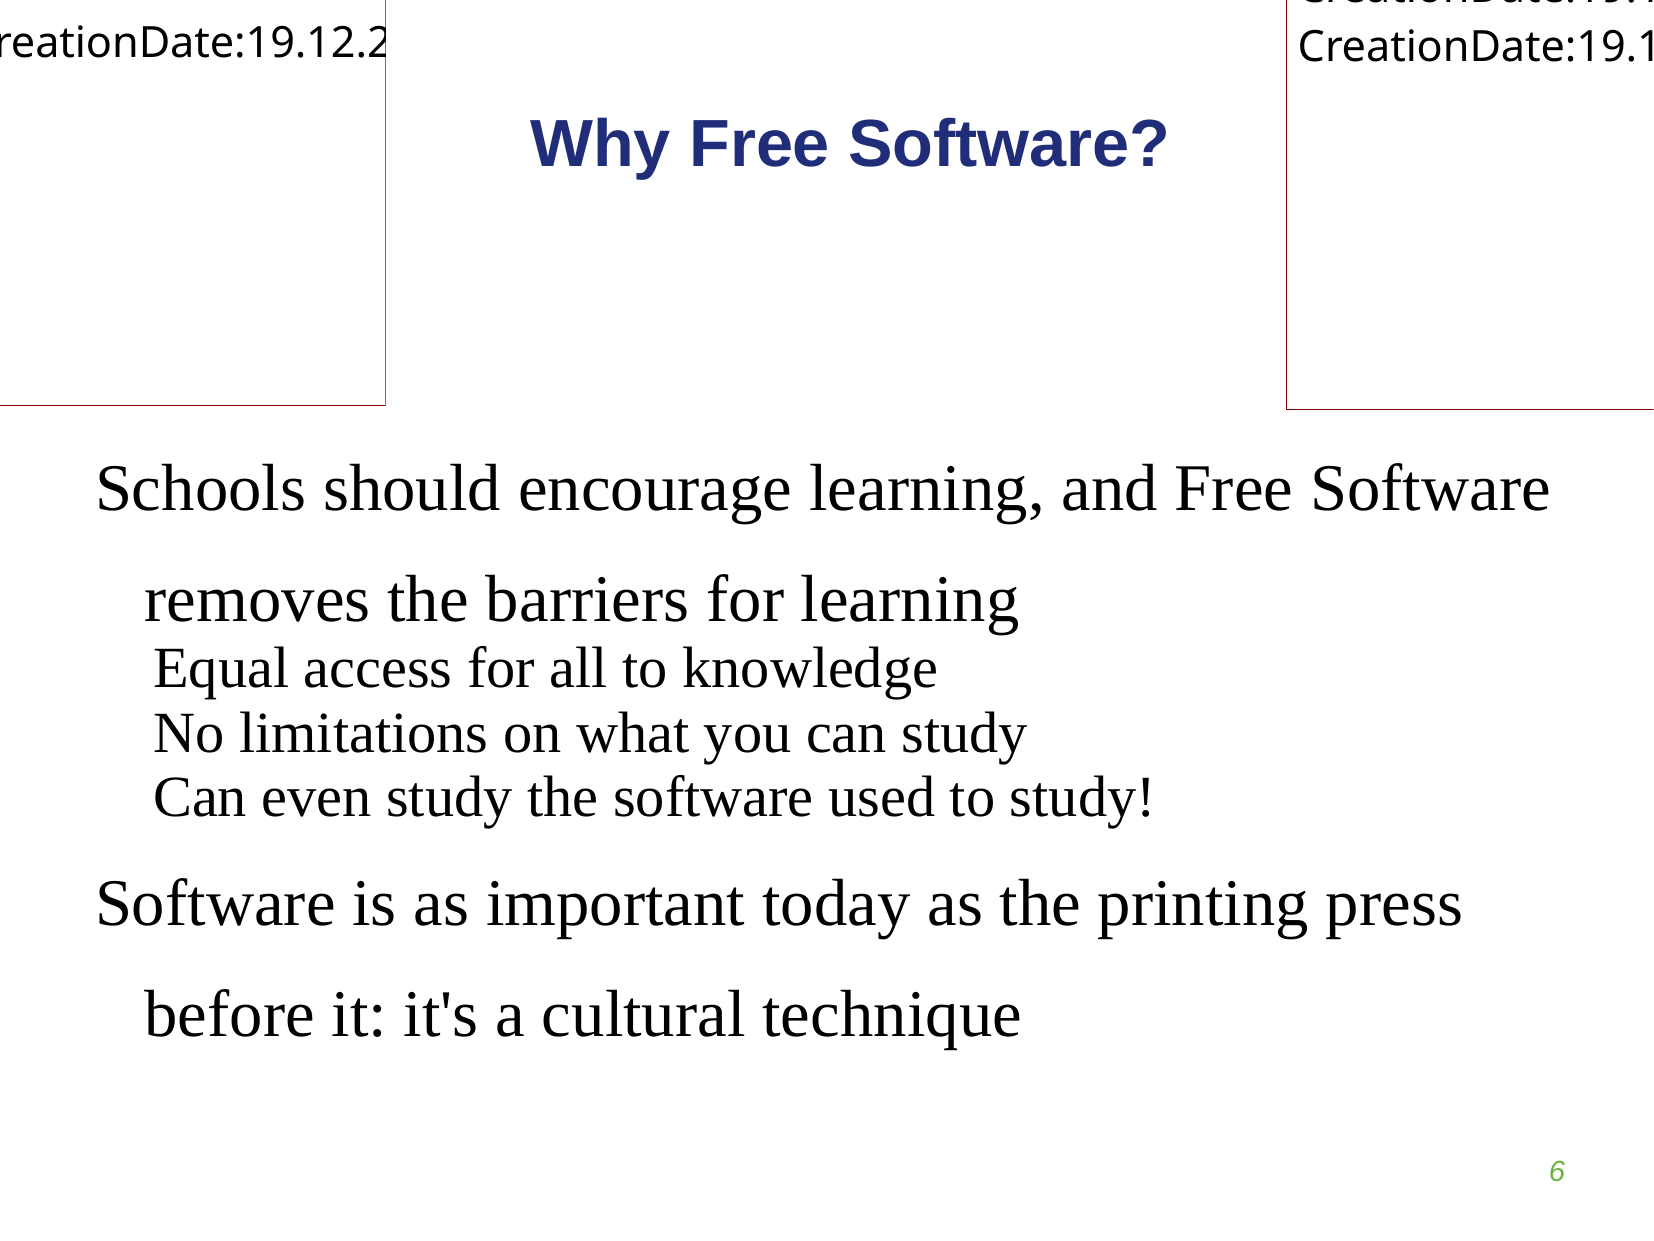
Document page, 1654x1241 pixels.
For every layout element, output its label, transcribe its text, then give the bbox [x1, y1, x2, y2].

title Why Free Software? [409, 39, 1292, 247]
list Schools should encourage learning, and Free Software removes the barriers for learning Equal access for all to knowledge No limitations on what you can study Can even study the software used to study! Software is as important today as the printing press before it: it's a cultural technique [59, 413, 1561, 1152]
